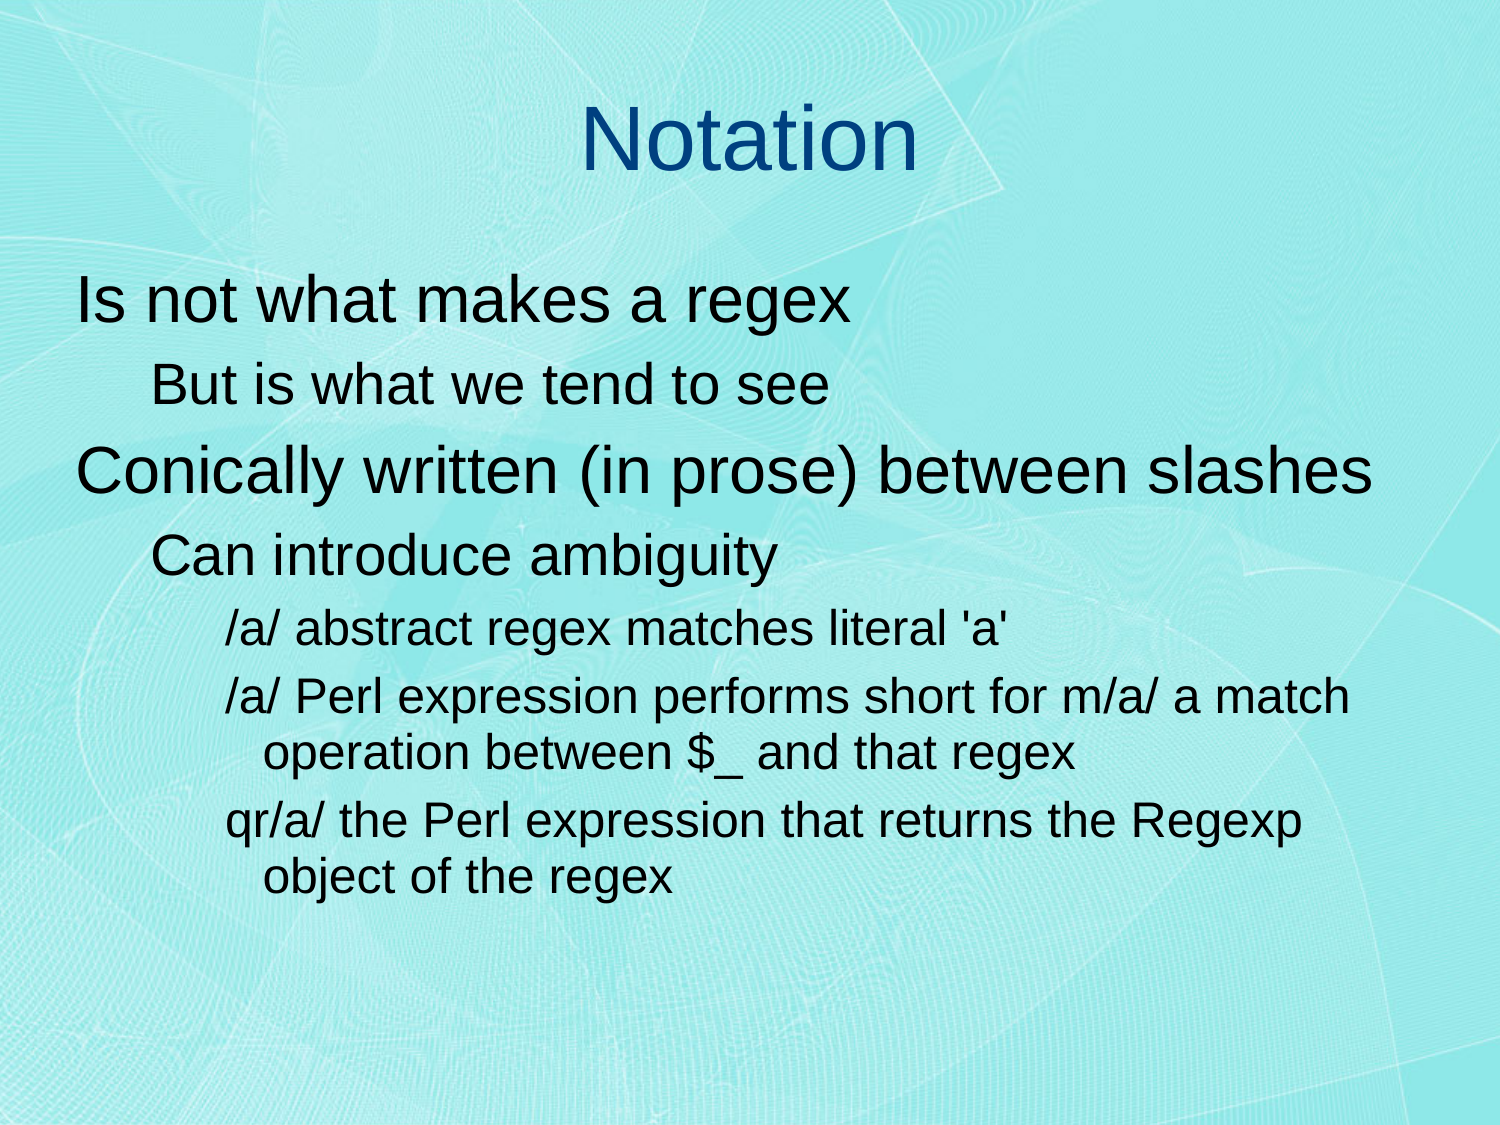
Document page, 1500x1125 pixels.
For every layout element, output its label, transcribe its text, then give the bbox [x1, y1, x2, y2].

picture [0, 0, 1500, 1125]
list Is not what makes a regex But is what we tend to see Conically written (in prose) between slashes Can introduce ambiguity /a/ abstract regex matches literal 'a' /a/ Perl expression performs short for m/a/ a match operation between $_ and that regex qr/a/ the Perl expression that returns the Regexp object of the regex [75, 262, 1426, 979]
title Notation [75, 52, 1426, 226]
